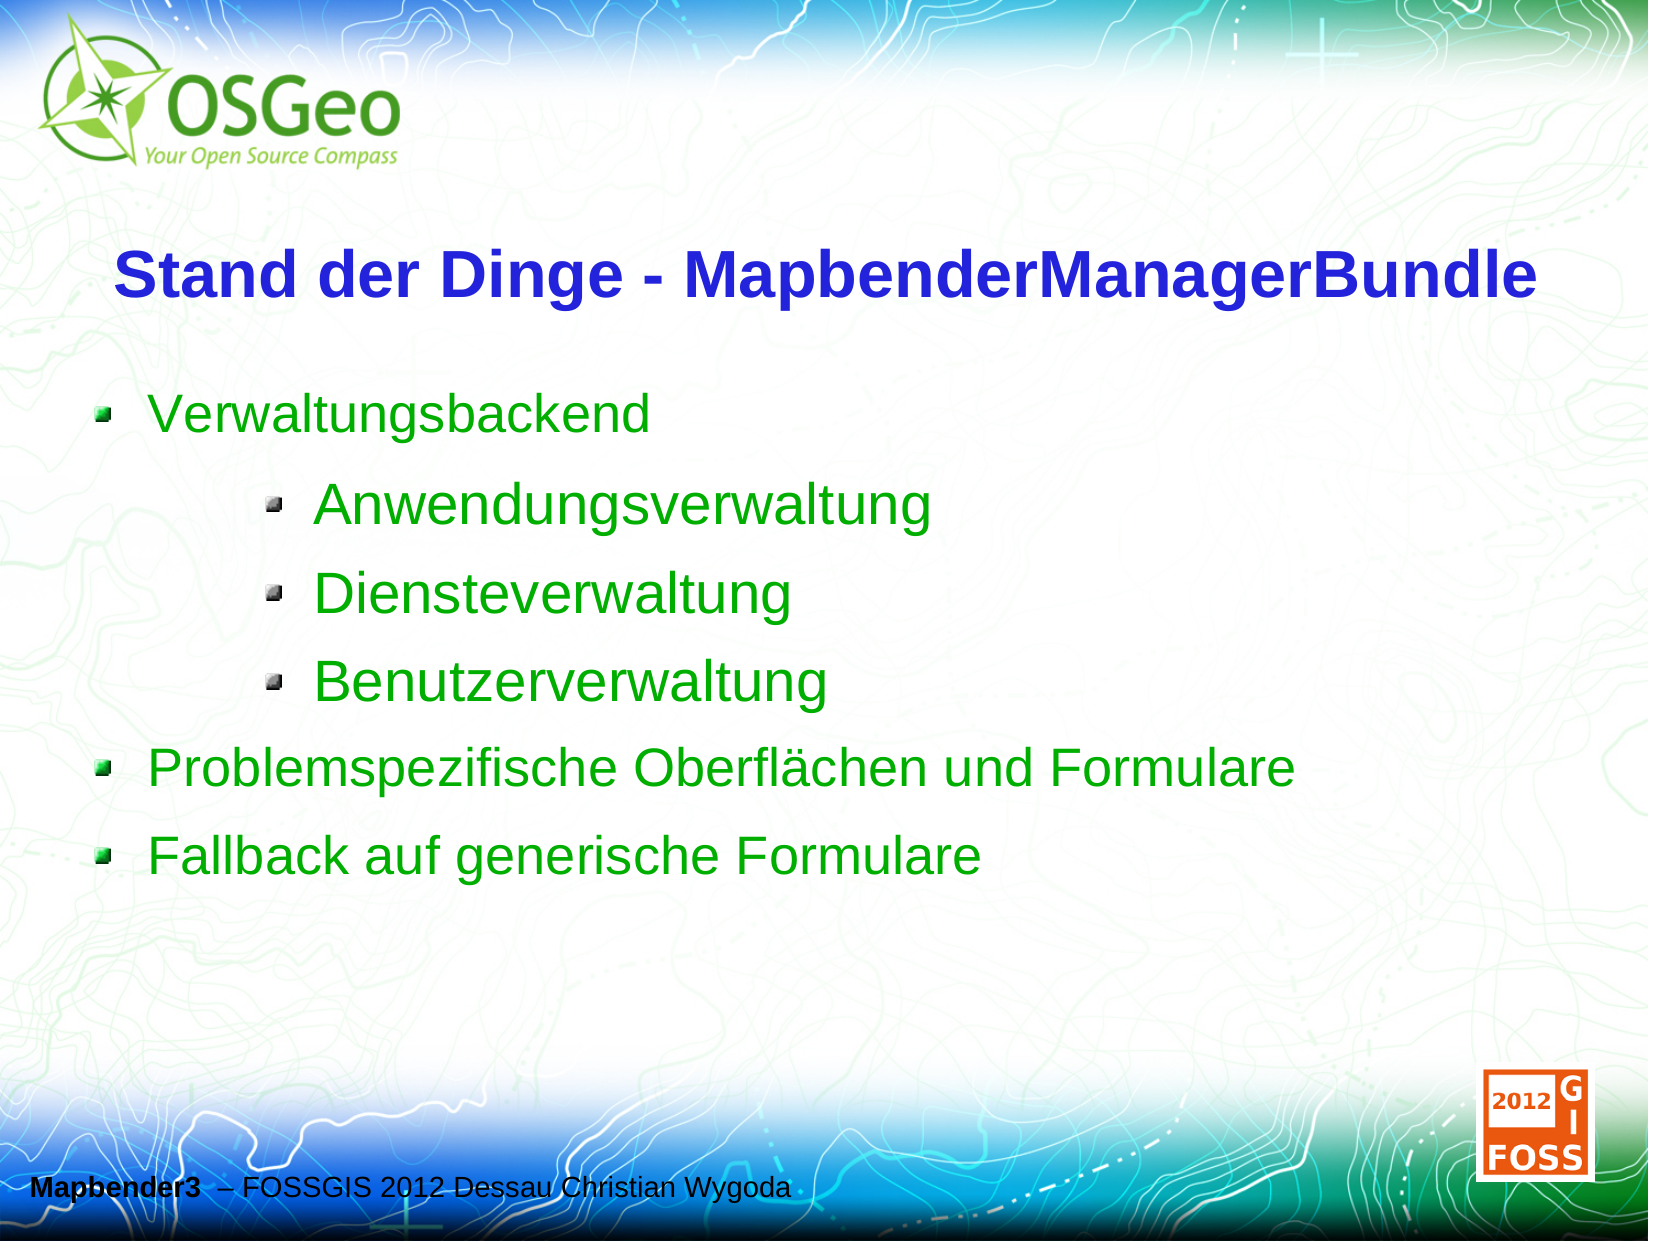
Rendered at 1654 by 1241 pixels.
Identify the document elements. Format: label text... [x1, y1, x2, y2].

picture [0, 0, 1648, 1241]
title Stand der Dinge - MapbenderManagerBundle [82, 200, 1571, 349]
list Verwaltungsbackend Anwendungsverwaltung Diensteverwaltung Benutzerverwaltung Problemspezifische Oberflächen und Formulare Fallback auf generische Formulare [76, 383, 1565, 1203]
